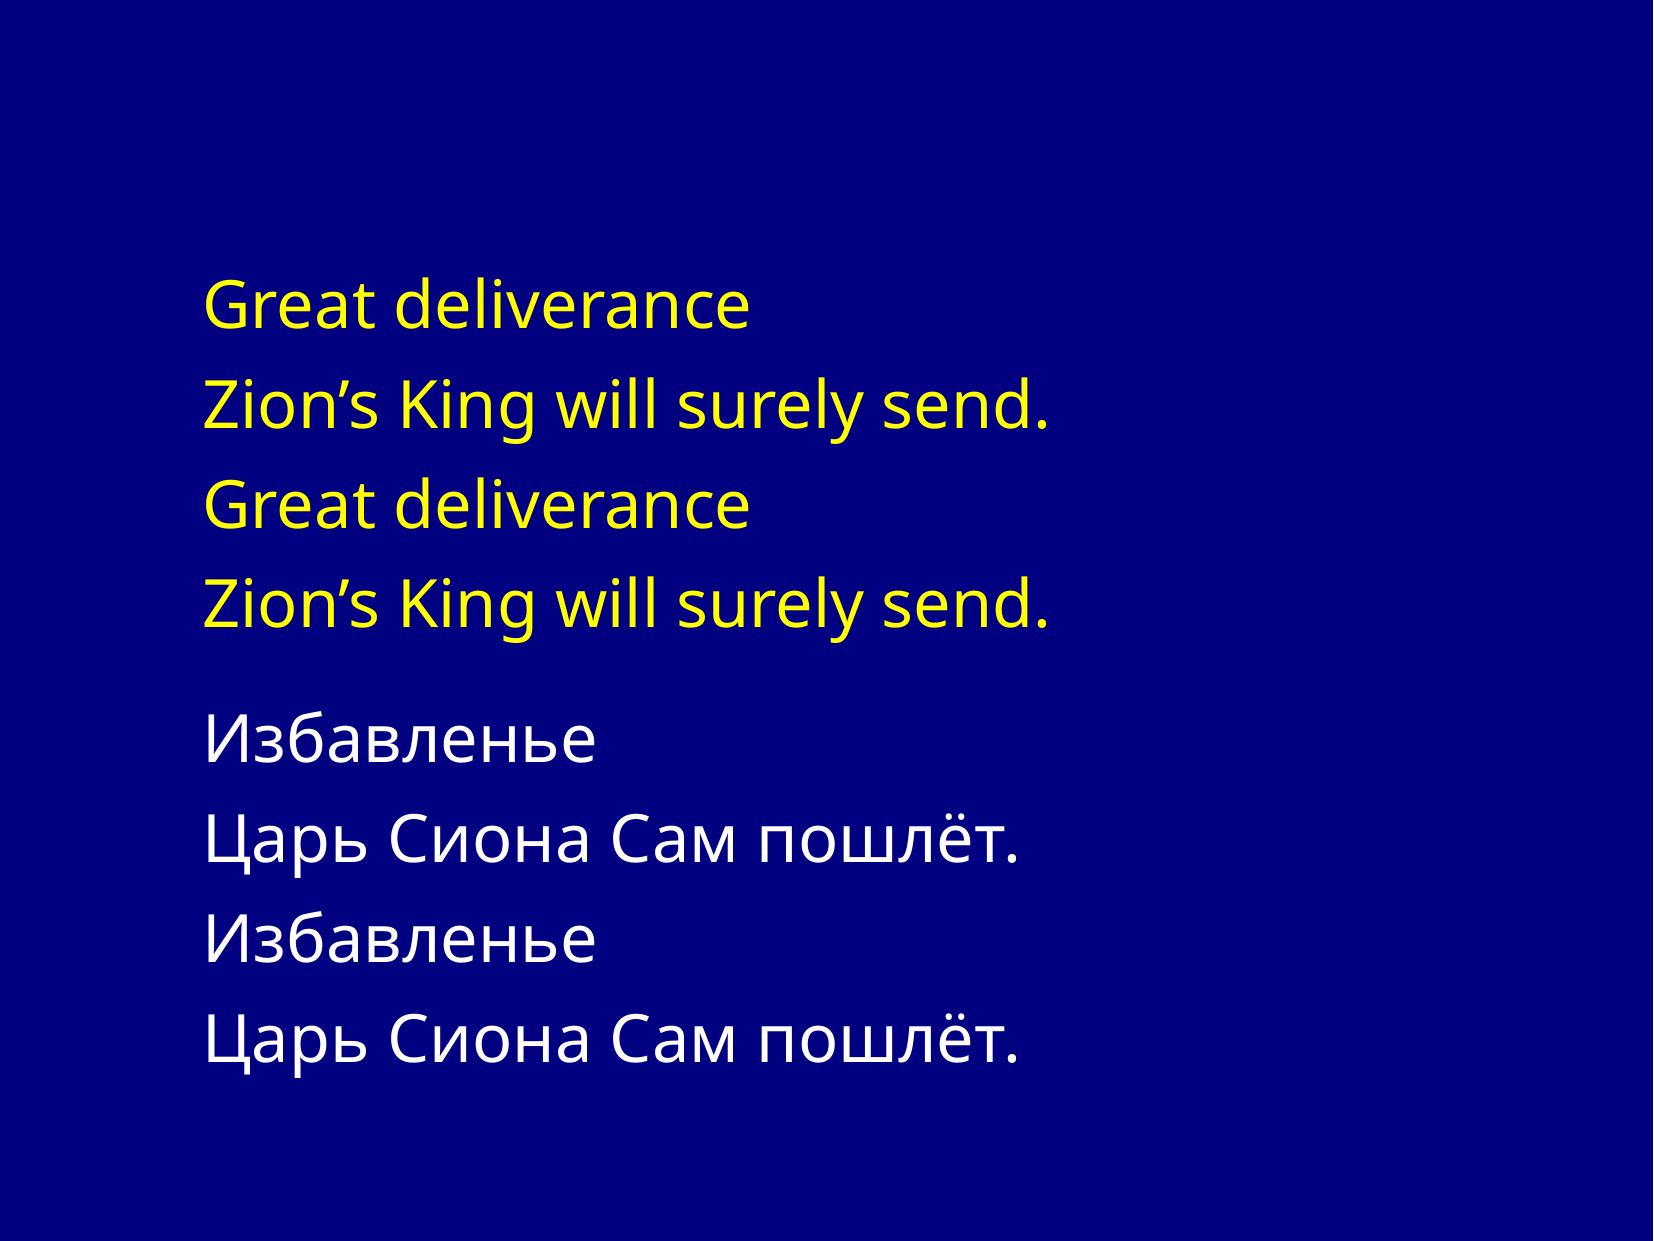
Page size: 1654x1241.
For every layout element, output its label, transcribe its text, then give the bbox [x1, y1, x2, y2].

text_box Избавленье Царь Сиона Сам пошлёт. Избавленье Царь Сиона Сам пошлёт. [75, 675, 1576, 1163]
text_box Great deliverance Zion’s King will surely send. Great deliverance Zion’s King will surely send. [75, 150, 1576, 638]
